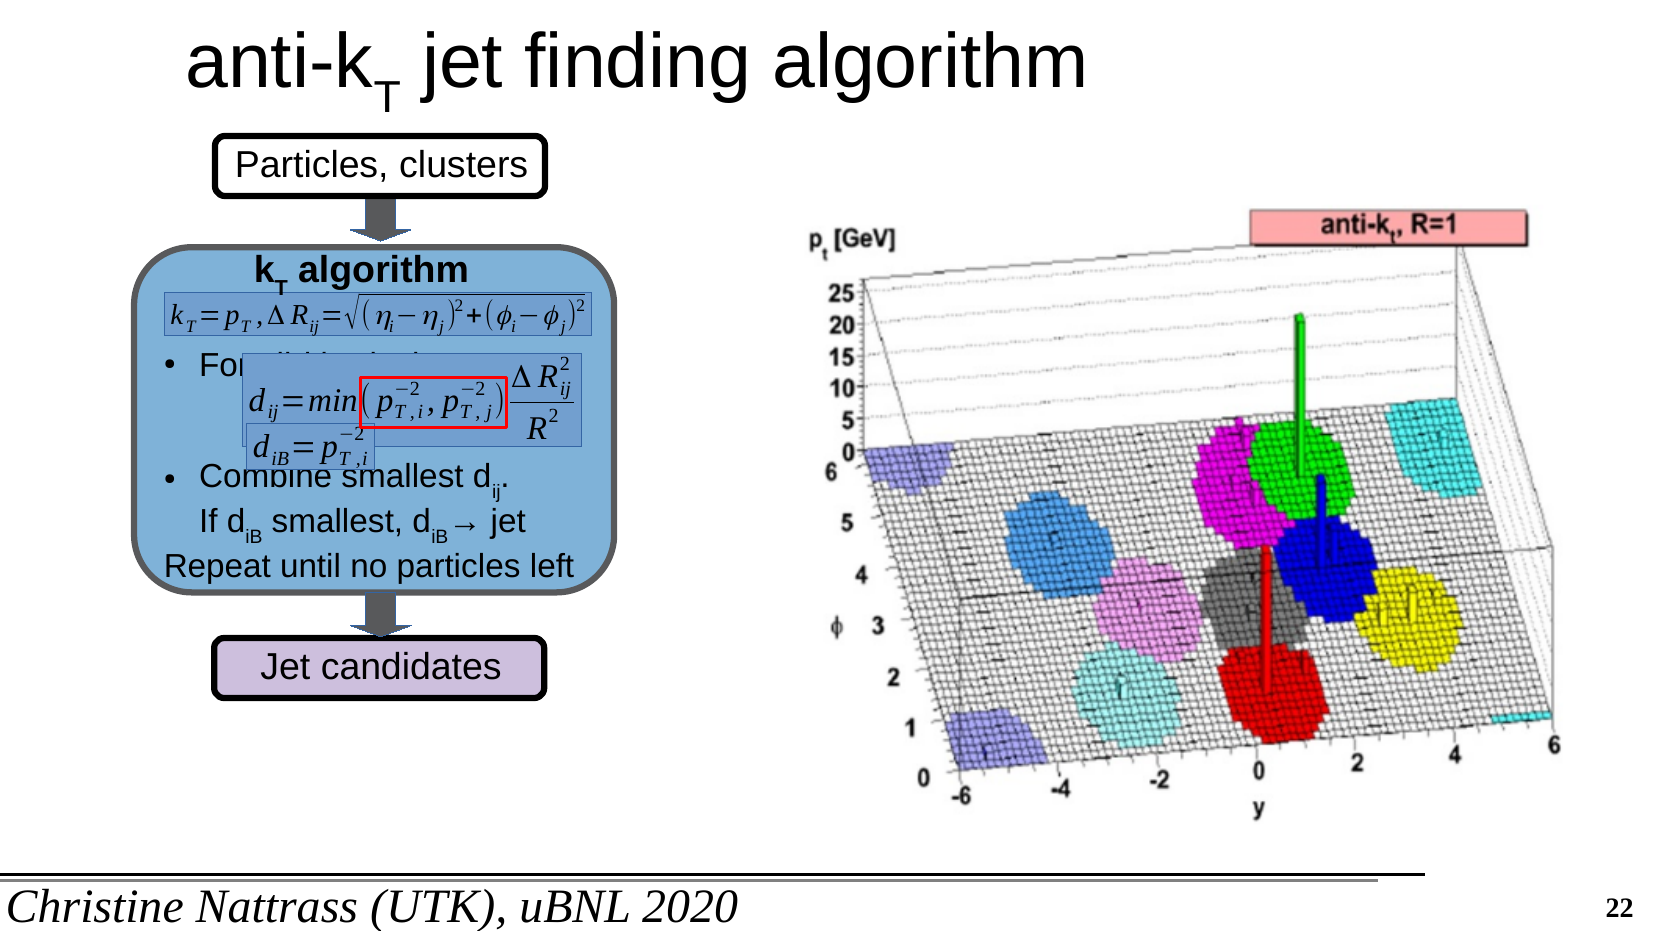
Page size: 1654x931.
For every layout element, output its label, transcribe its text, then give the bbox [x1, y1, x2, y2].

text_box [350, 200, 411, 242]
text_box Particles, clusters [216, 135, 547, 193]
text_box For all i,j calculate: Combine smallest dij. If diB smallest, diB→ jet Repeat until no particles left [149, 339, 630, 593]
text_box kT algorithm [239, 241, 534, 308]
text_box [217, 695, 541, 699]
text_box [134, 247, 615, 574]
title anti-kT jet finding algorithm [0, 13, 1276, 127]
picture [804, 204, 1564, 825]
text_box [350, 592, 412, 637]
text_box Jet candidates [215, 637, 546, 695]
chart [242, 353, 582, 470]
chart [164, 292, 592, 336]
